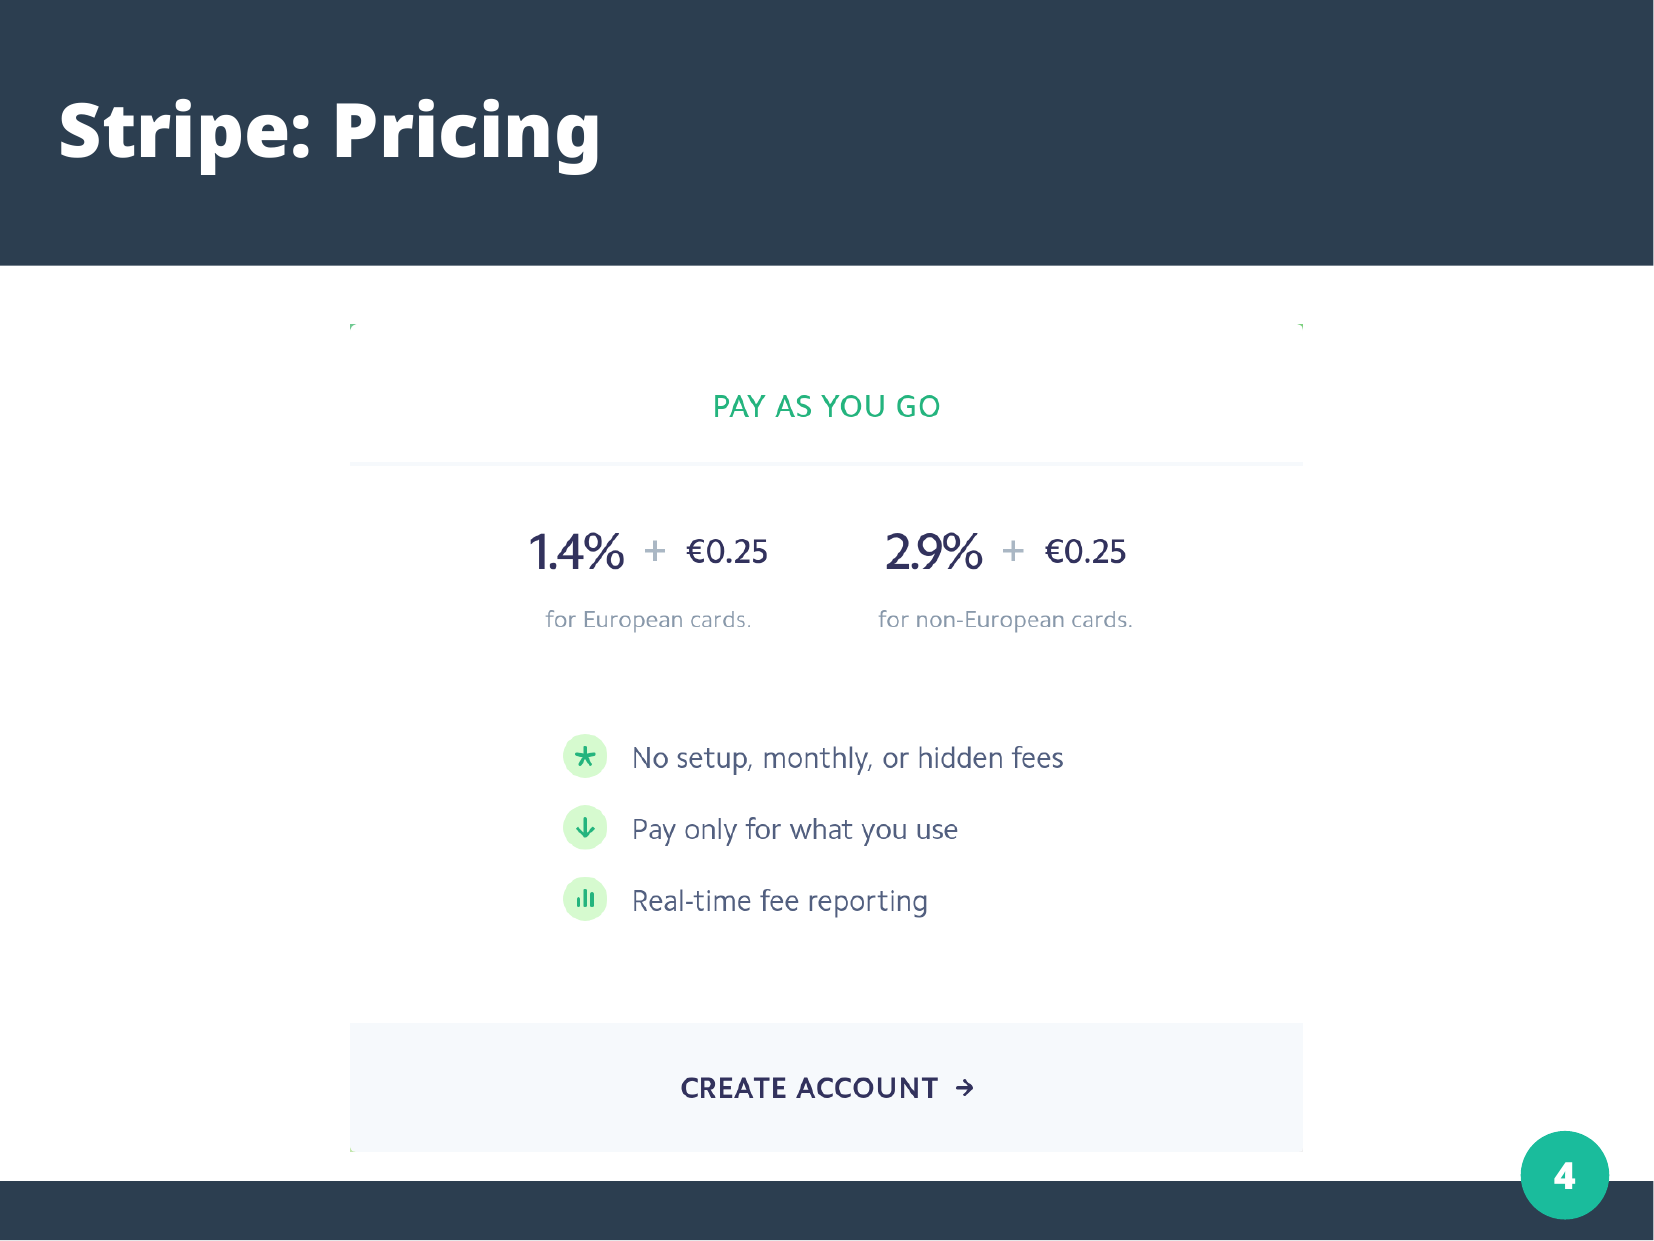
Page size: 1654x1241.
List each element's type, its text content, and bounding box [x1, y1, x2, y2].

picture [350, 324, 1303, 1152]
title Stripe: Pricing [59, 49, 1595, 207]
